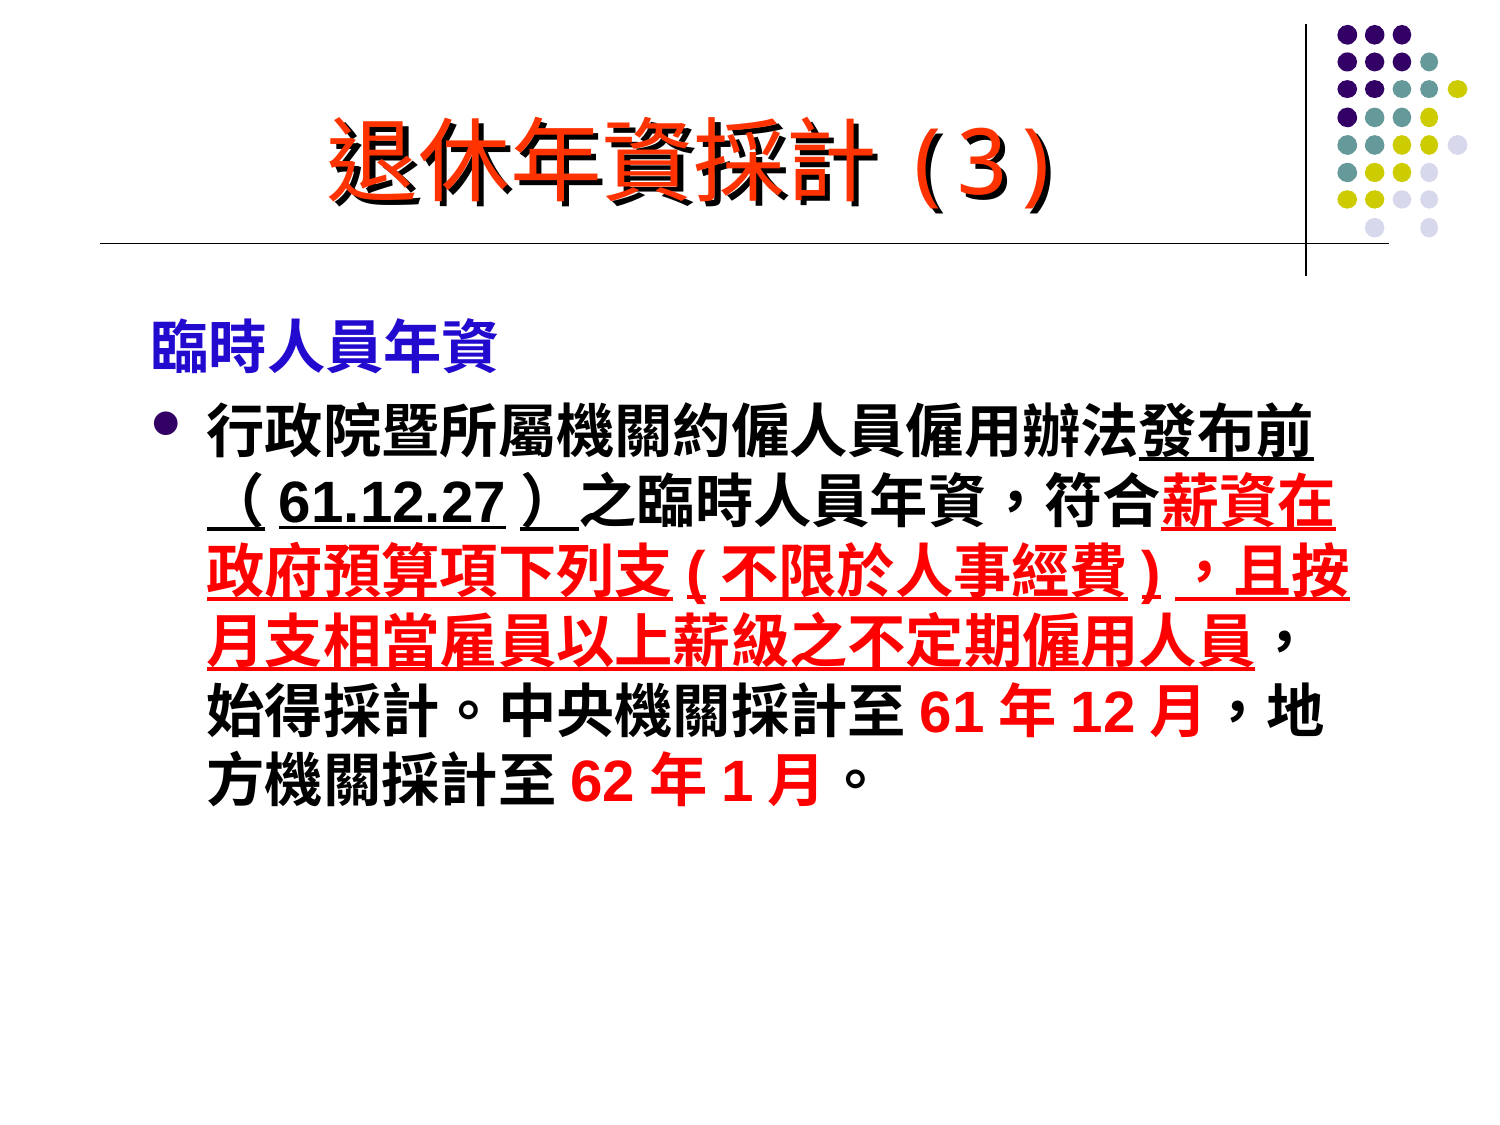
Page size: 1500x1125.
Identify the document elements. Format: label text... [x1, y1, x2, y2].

title 退休年資採計(3) [76, 30, 1315, 220]
list 臨時人員年資 行政院暨所屬機關約僱人員僱用辦法發布前（61.12.27）之臨時人員年資，符合薪資在政府預算項下列支(不限於人事經費)，且按月支相當雇員以上薪級之不定期僱用人員，始得採計。中央機關採計至61年12月，地方機關採計至62年1月。 [135, 302, 1377, 917]
